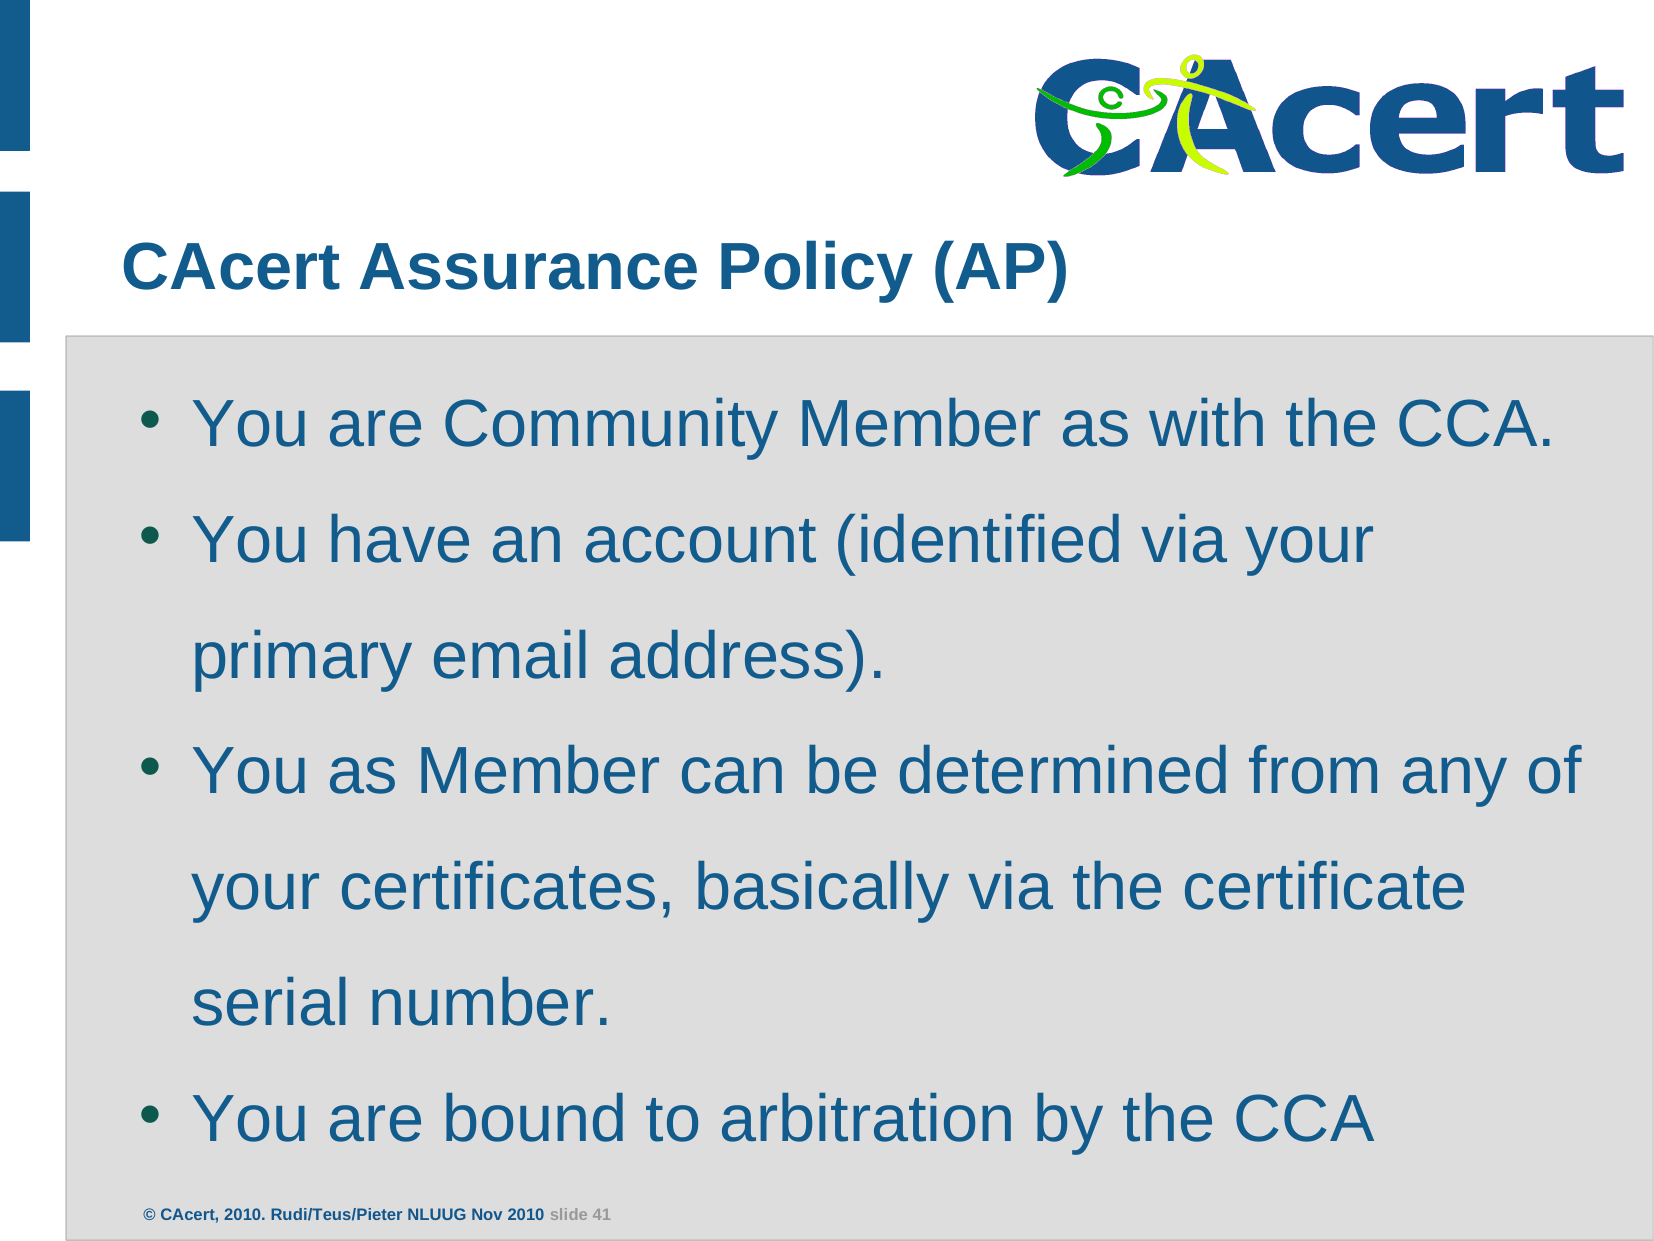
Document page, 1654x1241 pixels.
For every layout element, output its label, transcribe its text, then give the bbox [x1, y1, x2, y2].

title CAcert Assurance Policy (AP) [121, 177, 1533, 315]
list You are Community Member as with the CCA. You have an account (identified via your primary email address). You as Member can be determined from any of your certificates, basically via the certificate serial number. You are bound to arbitration by the CCA [121, 344, 1594, 1238]
picture [1033, 53, 1625, 178]
